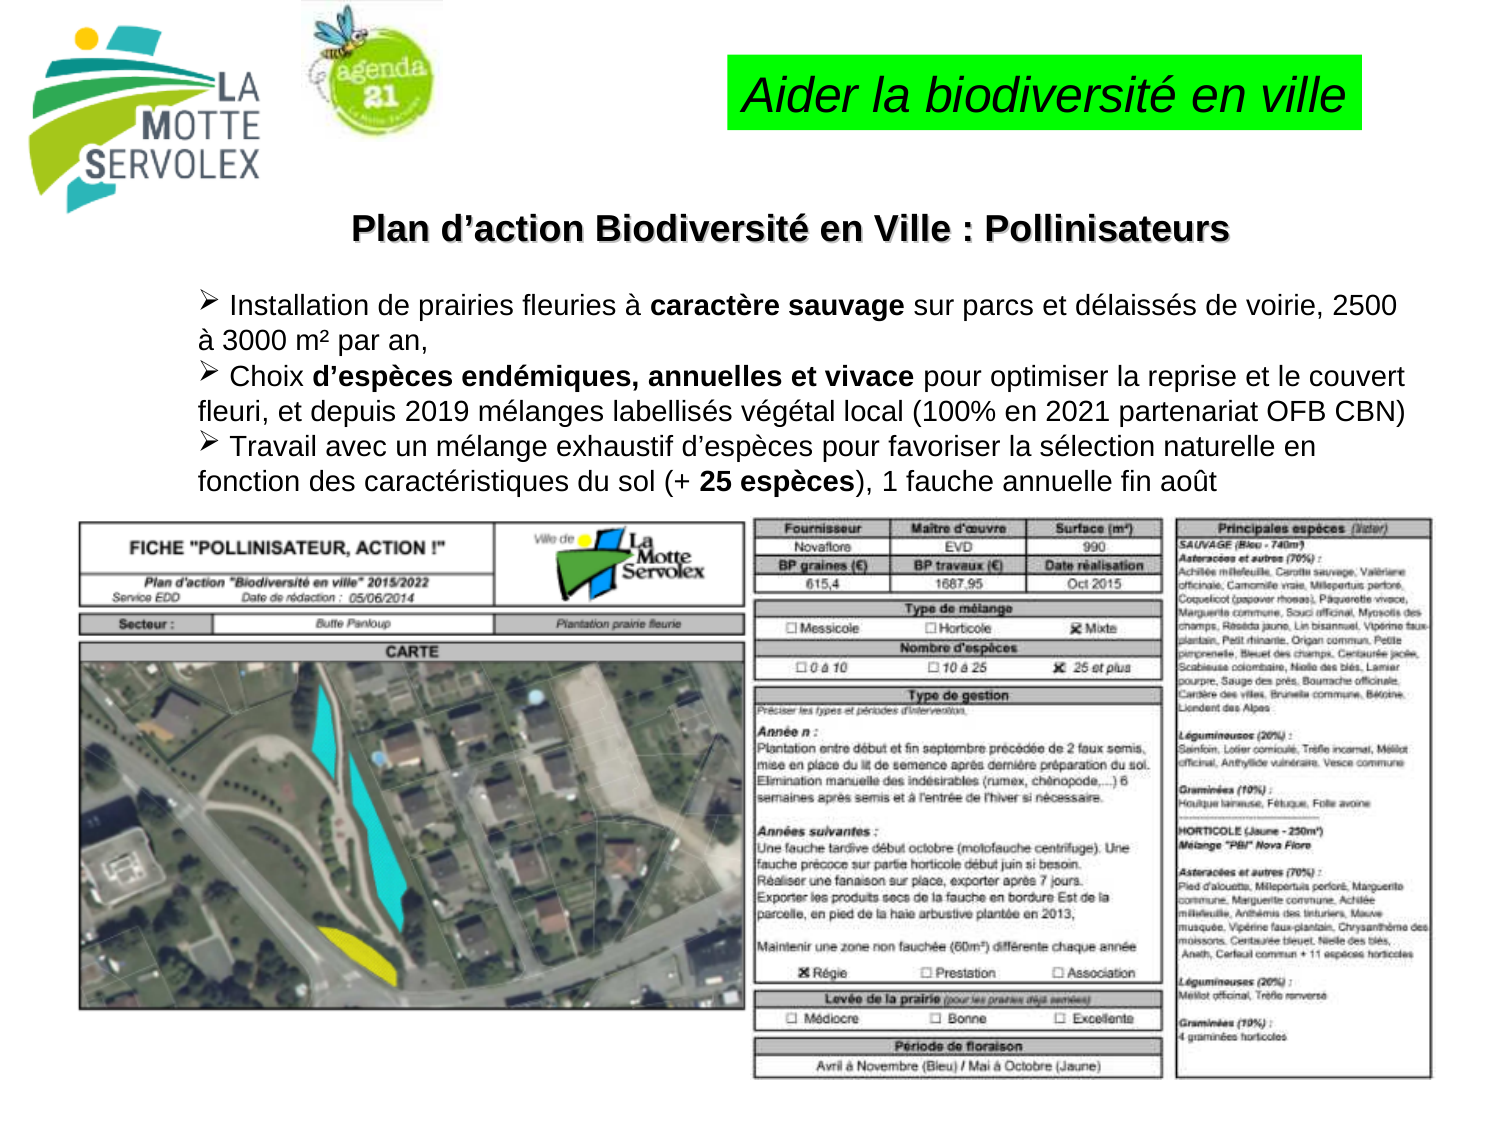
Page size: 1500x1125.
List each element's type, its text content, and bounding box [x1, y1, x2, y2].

picture [301, 0, 443, 142]
picture [76, 0, 1500, 1125]
text_box Installation de prairies fleuries à caractère sauvage sur parcs et délaissés de voirie, 2500 à 3000 m² par an, Choix d’espèces endémiques, annuelles et vivace pour optimiser la reprise et le couvert fleuri, et depuis 2019 mélanges labellisés végétal local (100% en 2021 partenariat OFB CBN) Travail avec un mélange exhaustif d’espèces pour favoriser la sélection naturelle en fonction des caractéristiques du sol (+ 25 espèces), 1 fauche annuelle fin août [183, 278, 1427, 506]
picture [11, 8, 278, 232]
text_box Plan d’action Biodiversité en Ville : Pollinisateurs [336, 196, 1247, 257]
text_box Aider la biodiversité en ville [727, 54, 1362, 131]
